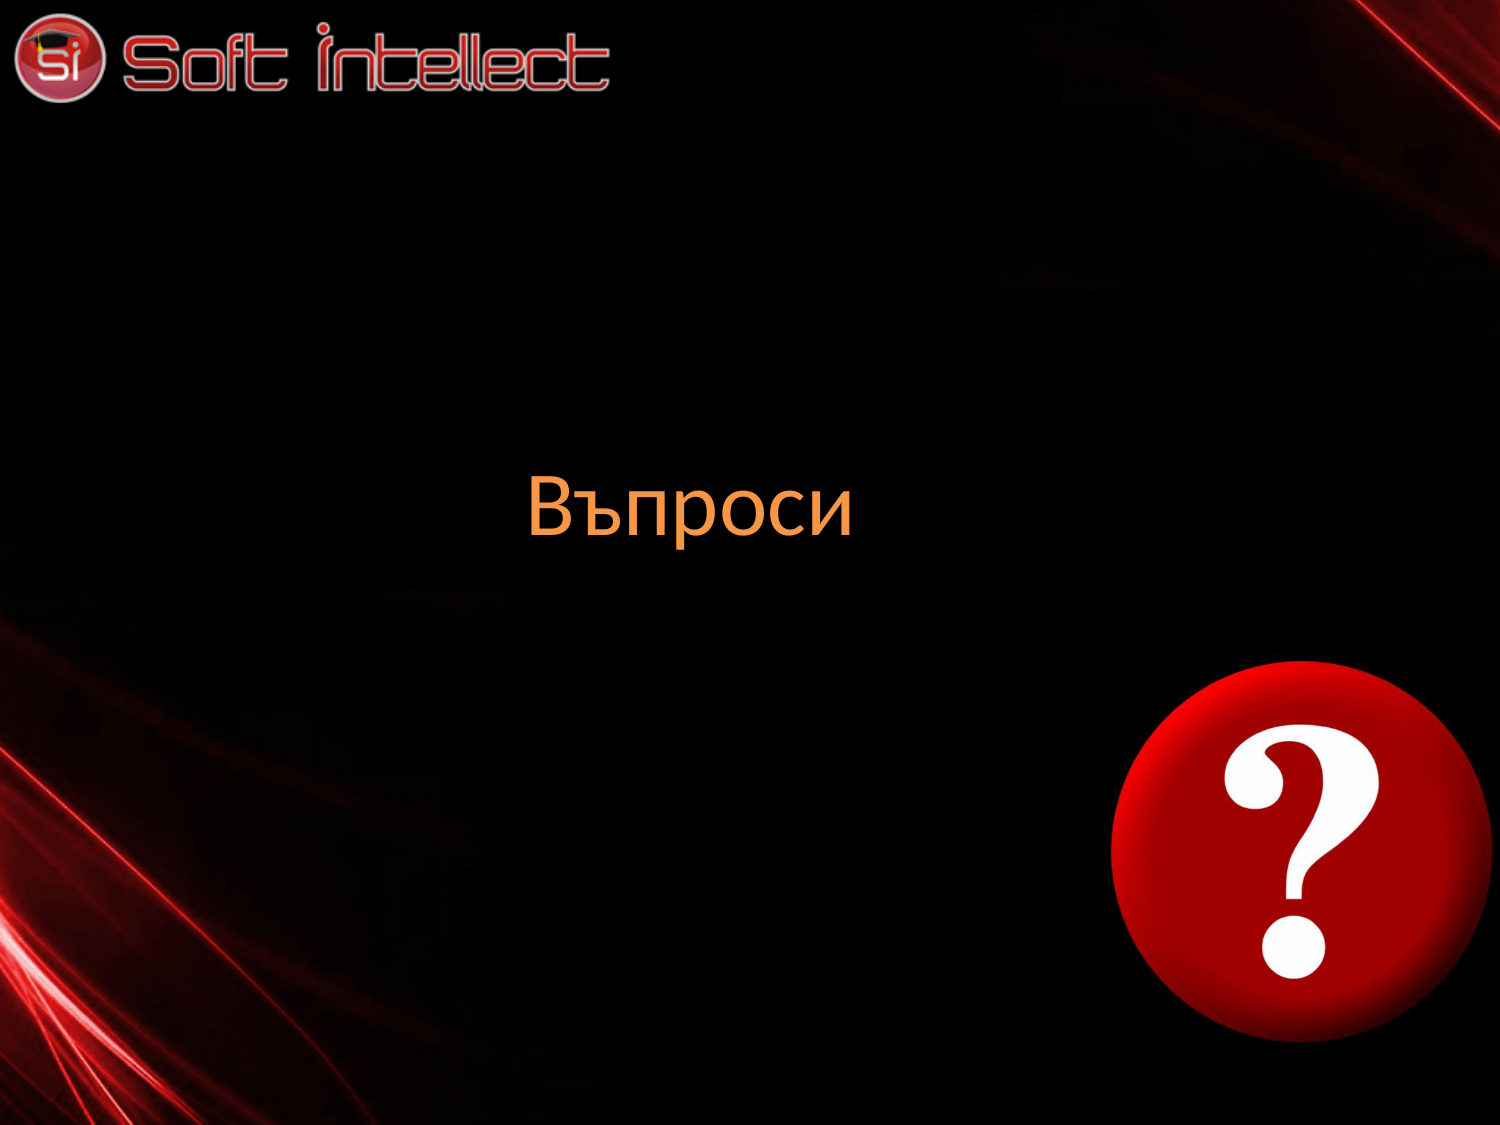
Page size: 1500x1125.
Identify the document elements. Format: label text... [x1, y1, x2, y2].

picture [0, 0, 1500, 1125]
text_box Въпроси [510, 404, 1500, 592]
